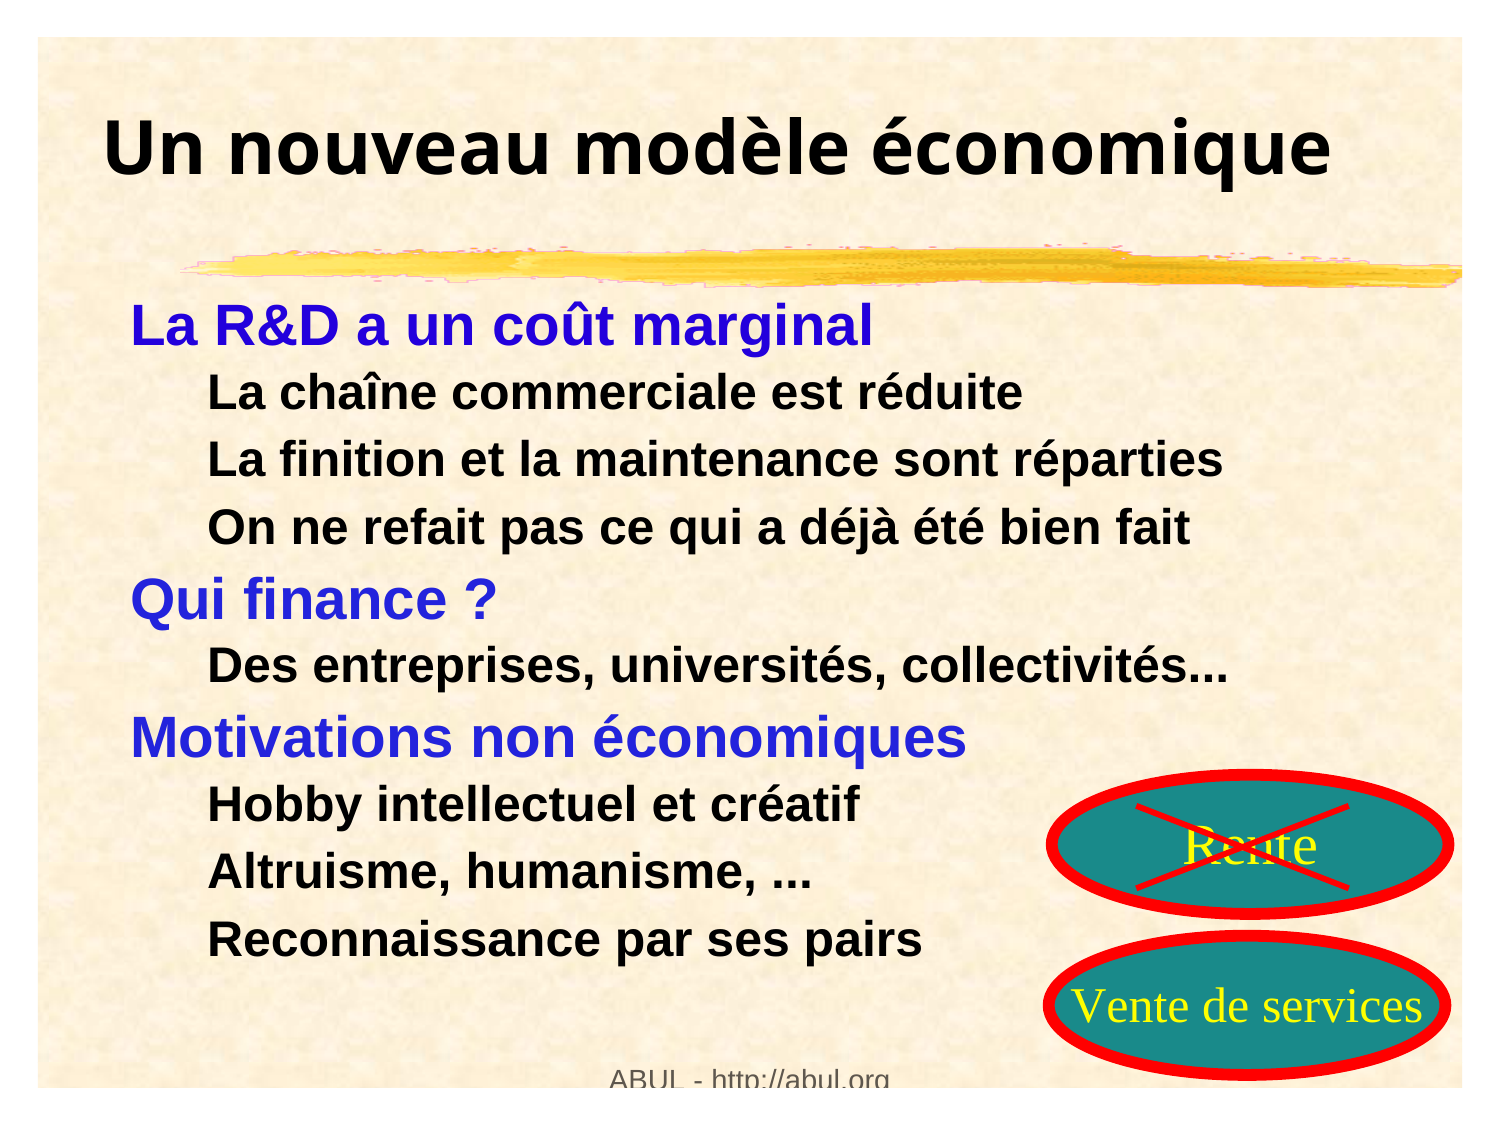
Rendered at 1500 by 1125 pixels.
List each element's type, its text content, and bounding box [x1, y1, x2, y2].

picture [878, 1076, 886, 1088]
list La R&D a un coût marginal La chaîne commerciale est réduite La finition et la maintenance sont réparties On ne refait pas ce qui a déjà été bien fait Qui finance ? Des entreprises, universités, collectivités... Motivations non économiques Hobby intellectuel et créatif Altruisme, humanisme, ... Reconnaissance par ses pairs [97, 285, 1372, 1067]
picture [614, 1073, 621, 1082]
text_box Vente de services [1048, 935, 1446, 1075]
picture [633, 1081, 643, 1088]
picture [716, 1076, 723, 1088]
picture [732, 1076, 737, 1088]
title Un nouveau modèle économique [101, 39, 1463, 253]
text_box Rente [1051, 774, 1449, 914]
picture [852, 1076, 860, 1088]
picture [788, 1082, 795, 1088]
picture [633, 1072, 642, 1078]
picture [612, 1084, 624, 1088]
picture [806, 1076, 813, 1088]
picture [748, 1076, 755, 1088]
picture [37, 37, 1463, 1088]
